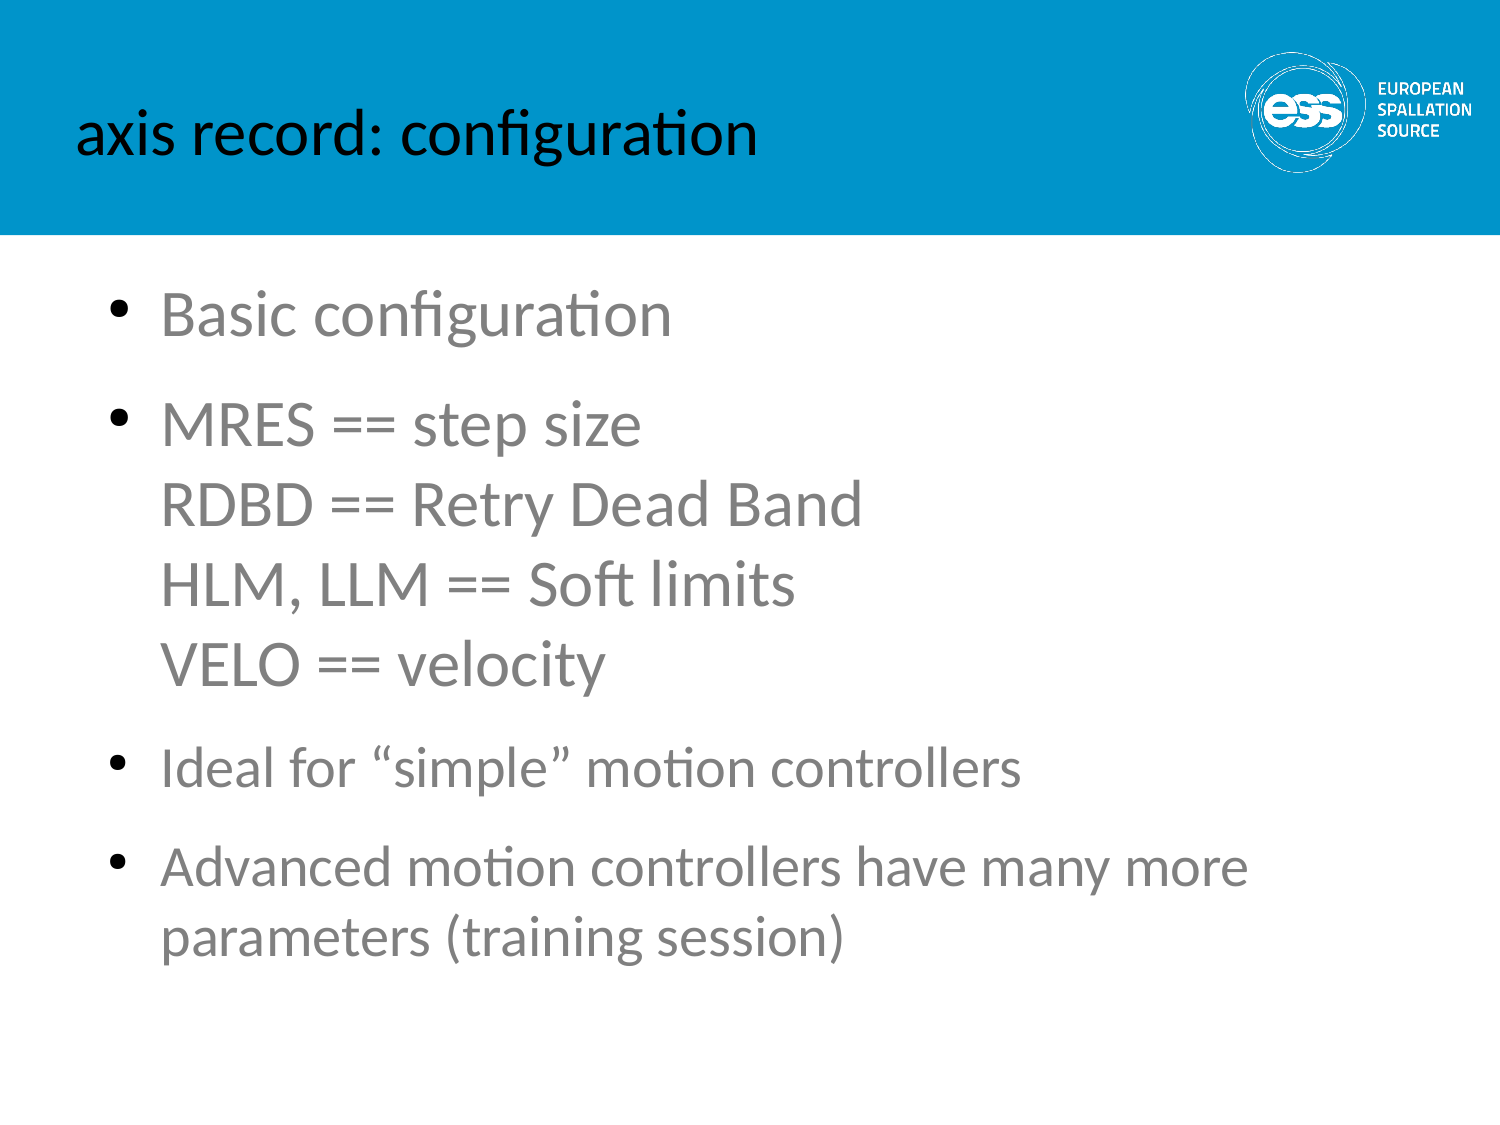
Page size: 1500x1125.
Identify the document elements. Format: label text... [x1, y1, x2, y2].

picture [1436, 104, 1444, 115]
picture [1400, 83, 1407, 94]
title axis record: configuration [75, 45, 1247, 233]
picture [1423, 83, 1430, 94]
picture [1422, 125, 1428, 134]
picture [1418, 104, 1423, 115]
picture [1443, 86, 1450, 93]
list Basic configuration MRES == step size RDBD == Retry Dead Band HLM, LLM == Soft limits VELO == velocity Ideal for “simple” motion controllers Advanced motion controllers have many more parameters (training session) [75, 262, 1426, 1005]
picture [1409, 104, 1415, 115]
picture [1454, 83, 1458, 94]
picture [1389, 104, 1393, 115]
picture [1432, 125, 1438, 136]
picture [1398, 109, 1406, 115]
picture [1264, 94, 1342, 127]
picture [1379, 83, 1385, 94]
